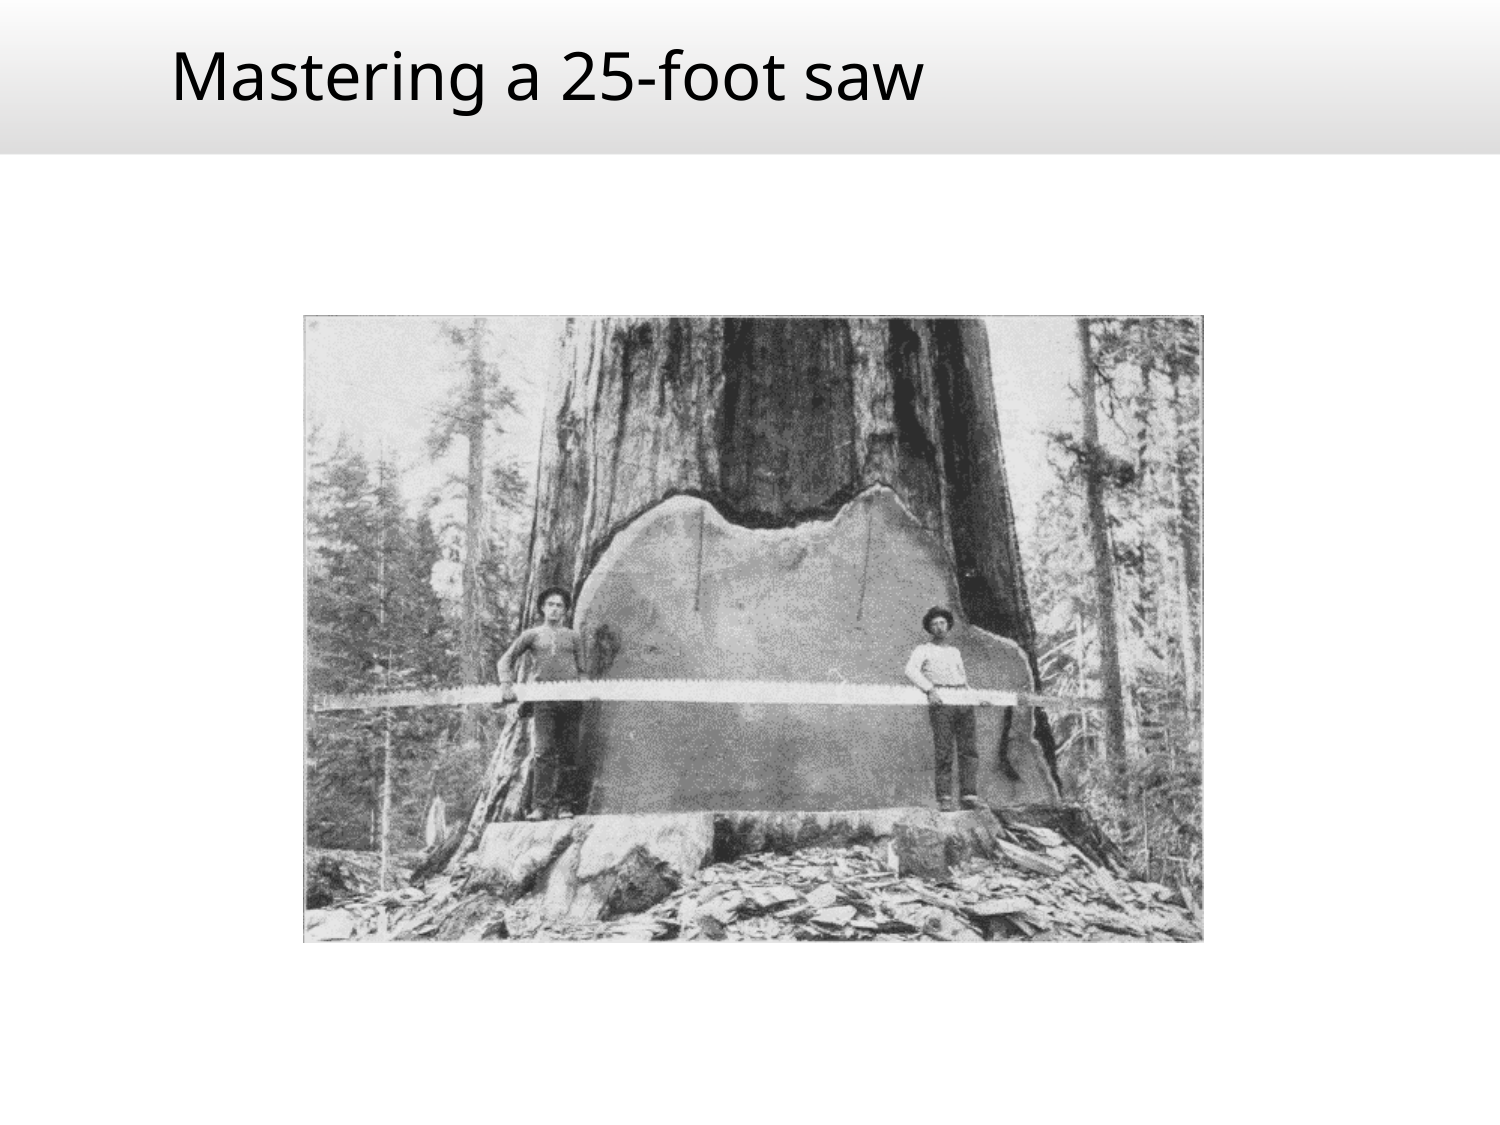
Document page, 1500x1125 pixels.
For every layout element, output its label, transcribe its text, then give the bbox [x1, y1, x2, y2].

picture [0, 0, 1500, 1125]
title Mastering a 25-foot saw [170, 0, 1474, 169]
